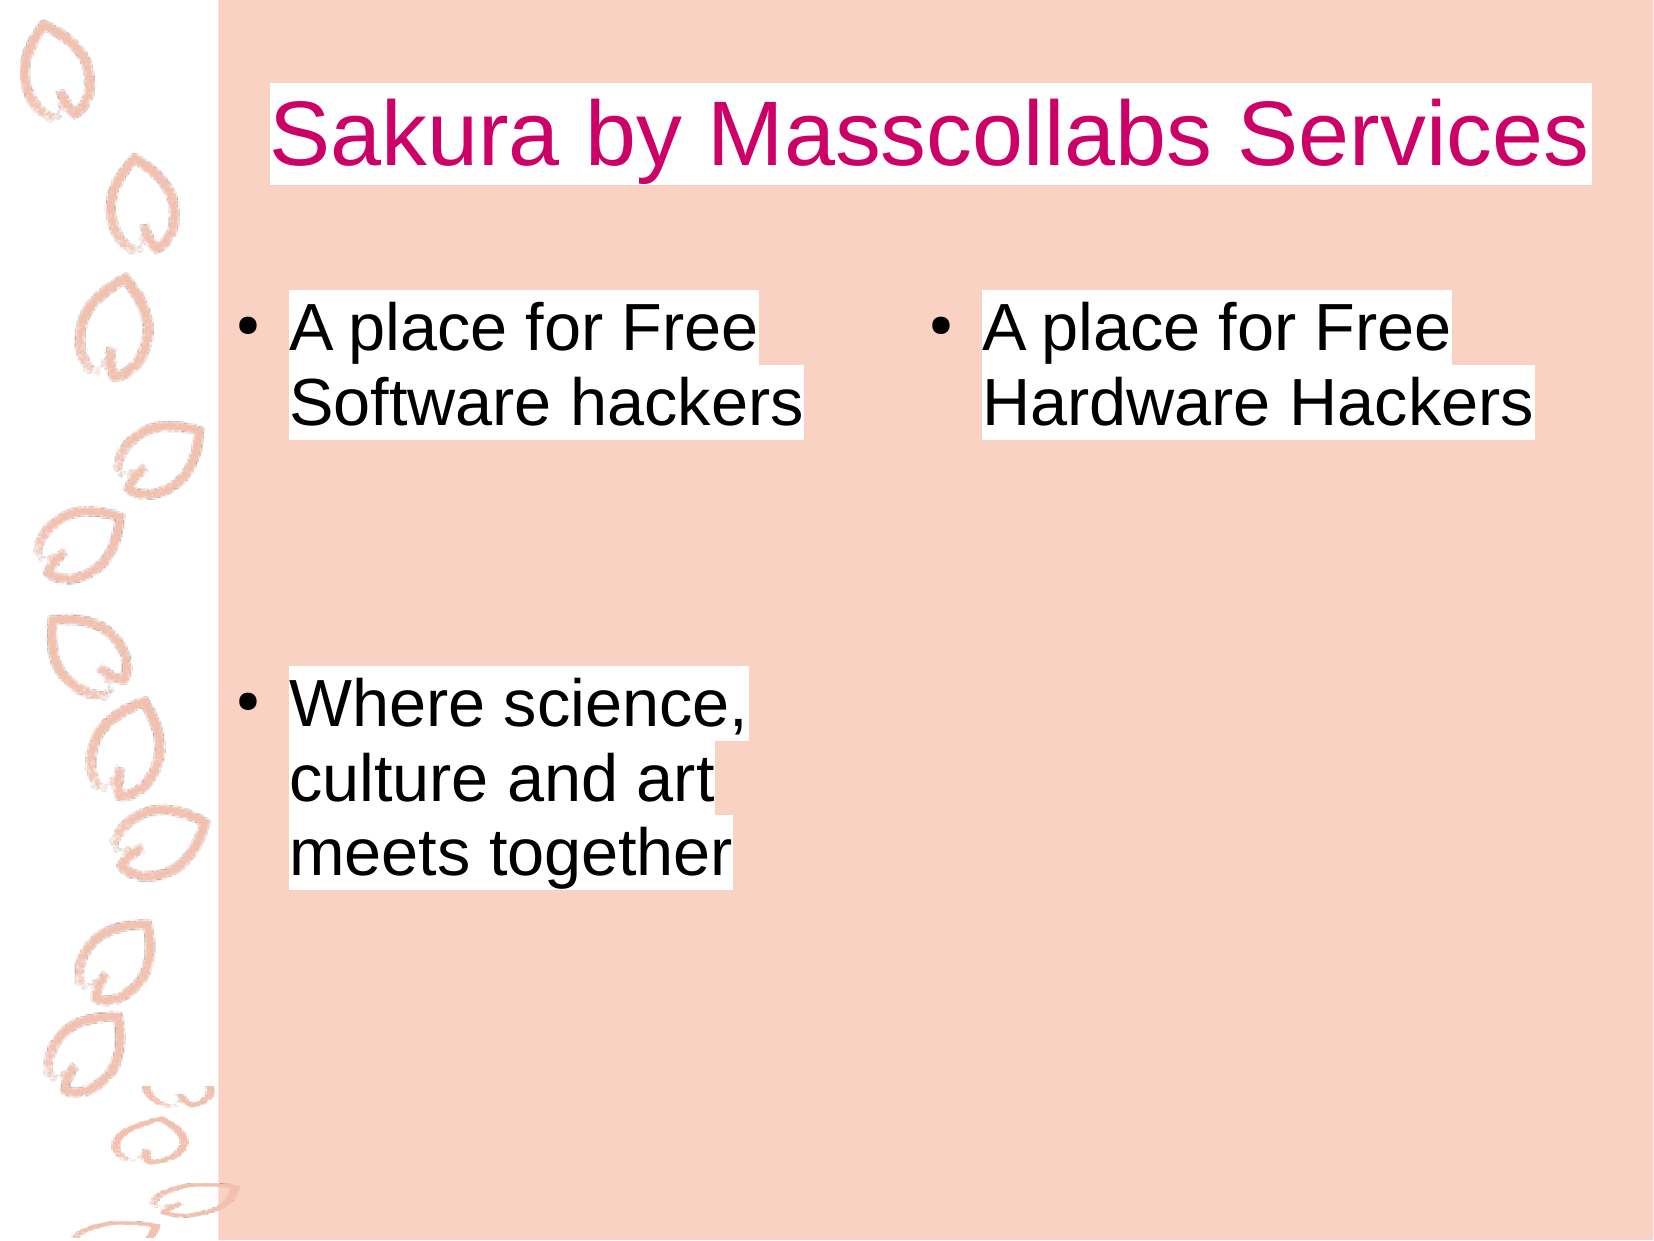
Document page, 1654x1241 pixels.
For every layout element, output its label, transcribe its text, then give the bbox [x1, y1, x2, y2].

list A place for Free Software hackers [218, 290, 879, 634]
picture [20, 19, 247, 1238]
list A place for Free Hardware Hackers [911, 290, 1572, 1010]
list Where science, culture and art meets together [218, 665, 879, 1009]
title Sakura by Masscollabs Services [239, 30, 1622, 238]
